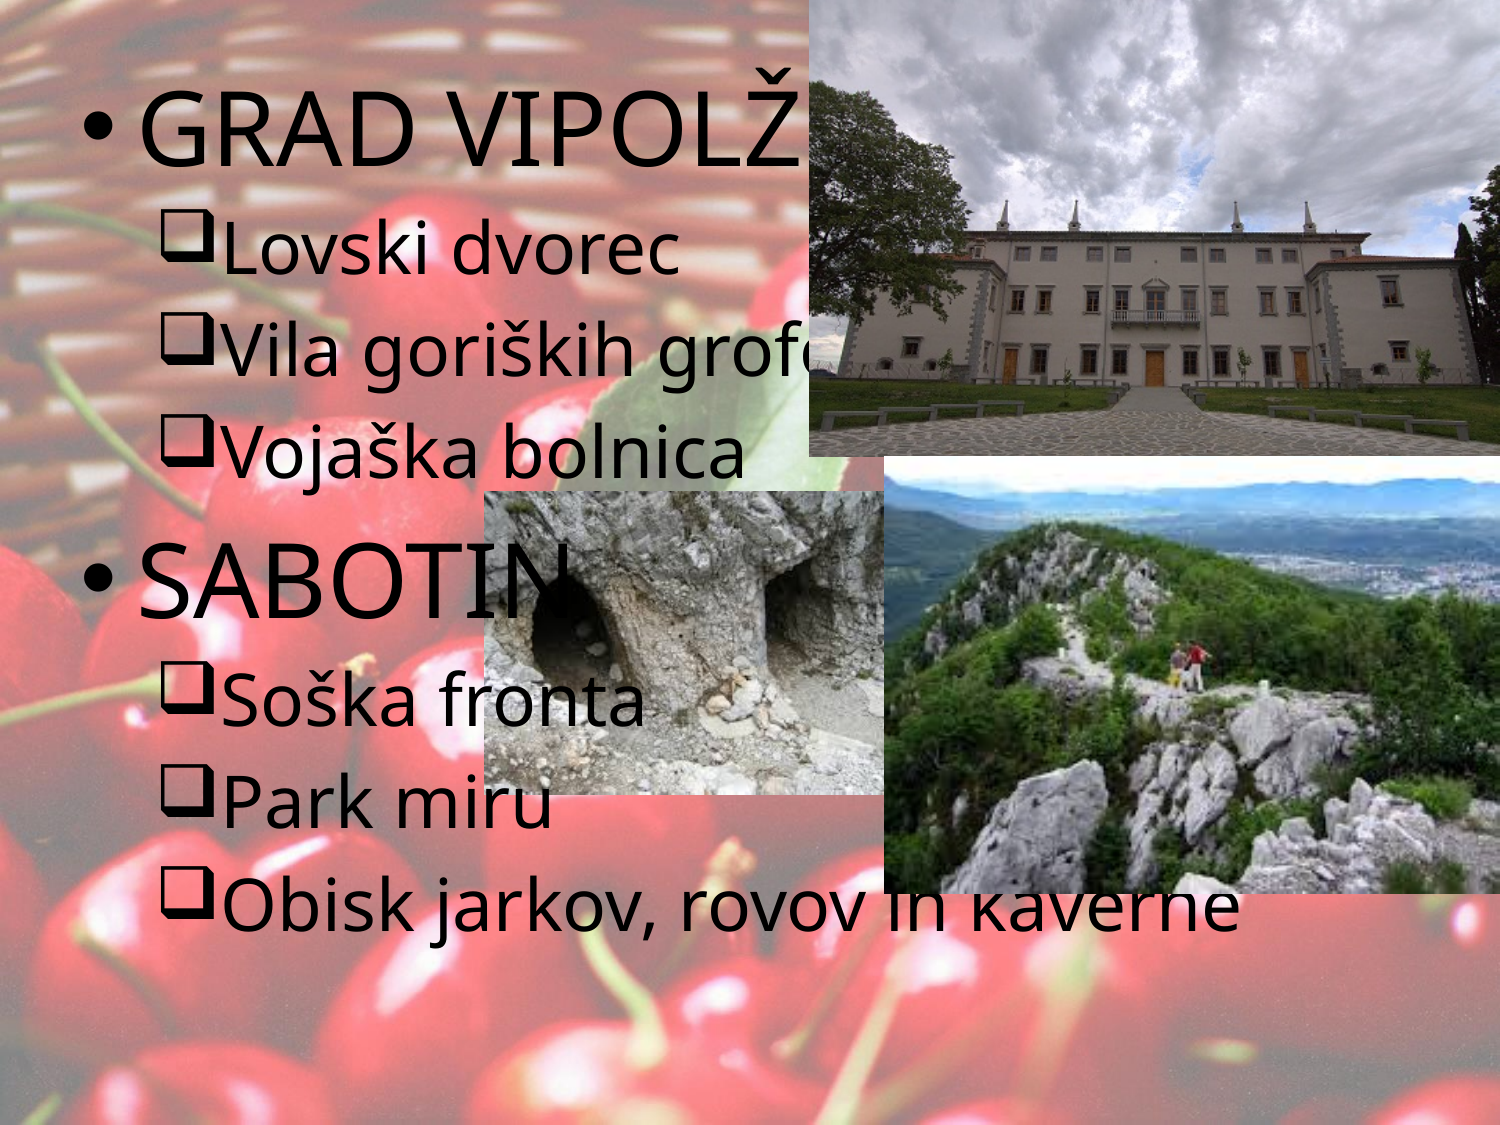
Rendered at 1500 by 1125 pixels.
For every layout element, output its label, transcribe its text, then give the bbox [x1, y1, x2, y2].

picture [0, 0, 1500, 1125]
list GRAD VIPOLŽE Lovski dvorec Vila goriških grofov Vojaška bolnica SABOTIN Soška fronta Park miru Obisk jarkov, rovov in kaverne [64, 54, 1447, 1083]
